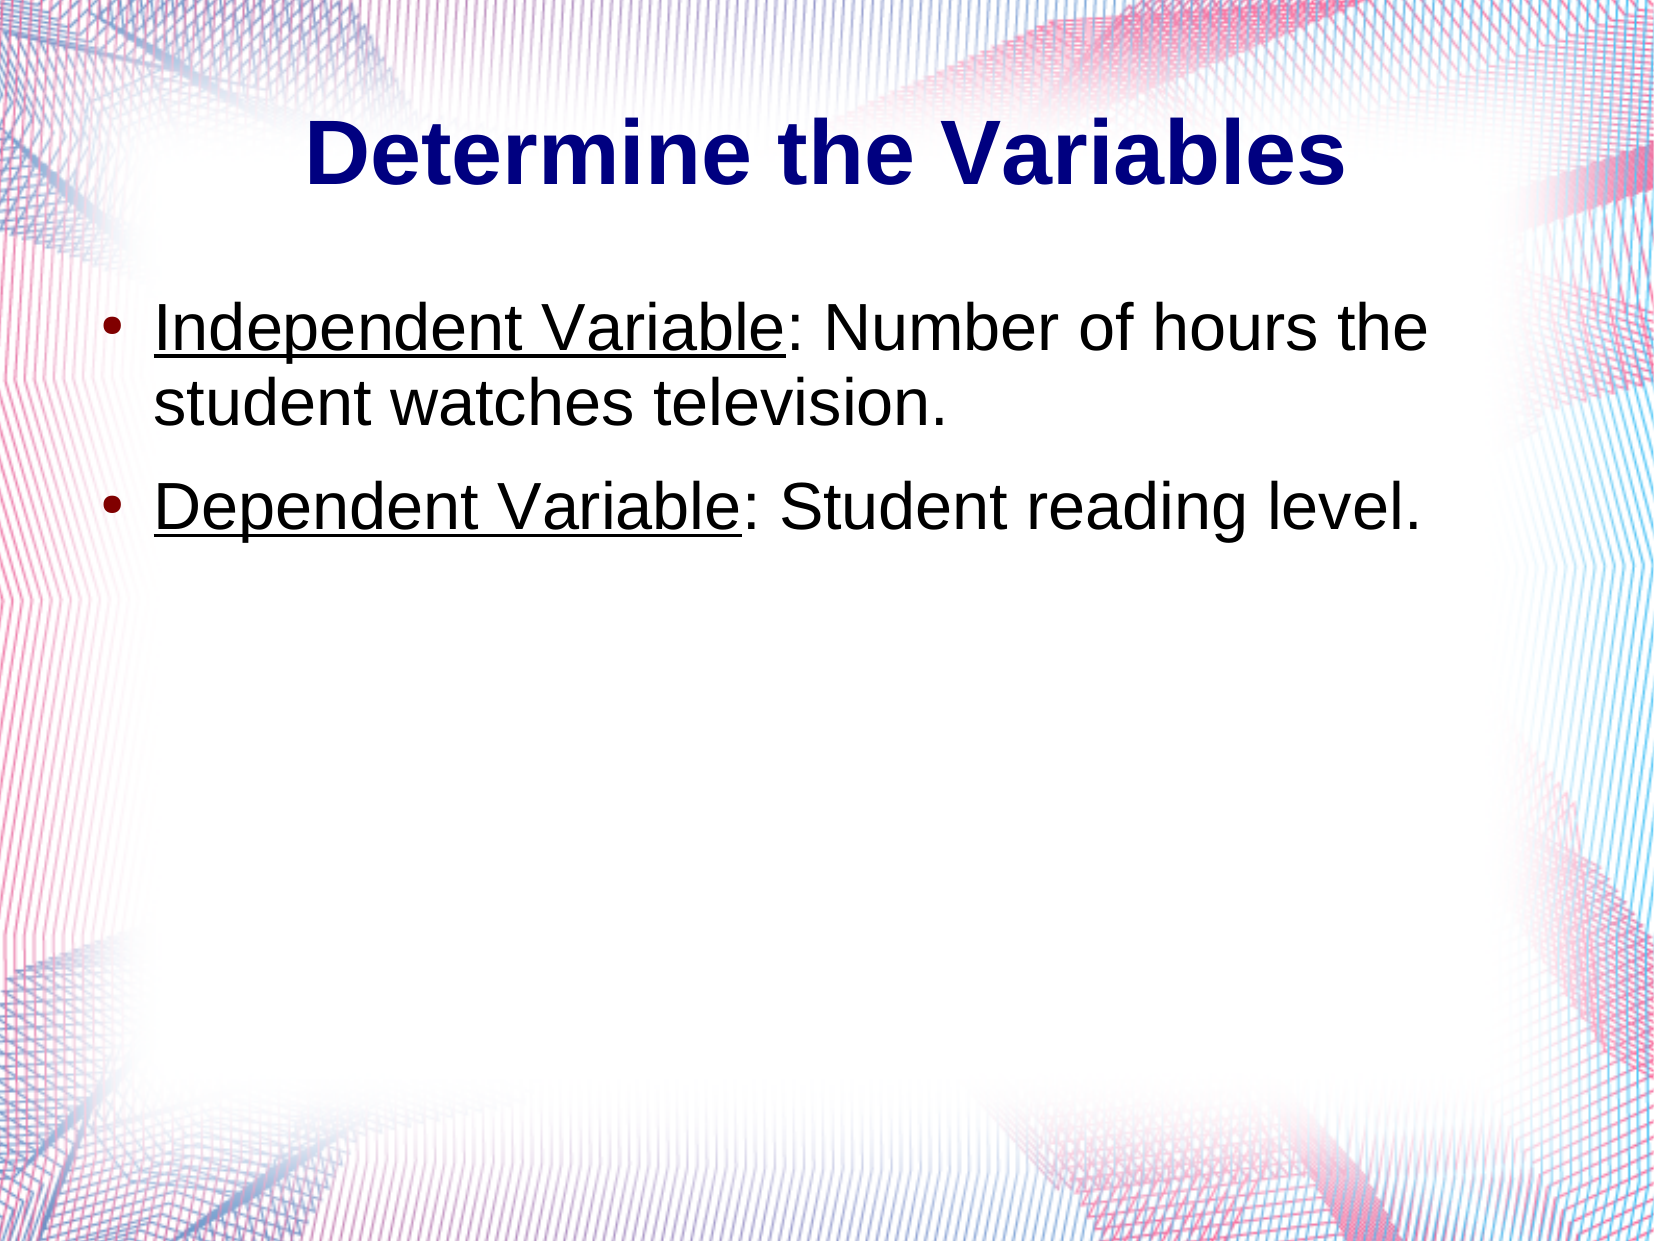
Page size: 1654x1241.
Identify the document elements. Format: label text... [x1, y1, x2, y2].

title Determine the Variables [82, 49, 1571, 257]
list Independent Variable: Number of hours the student watches television. Dependent Variable: Student reading level. [82, 290, 1571, 1109]
picture [0, 0, 1654, 1241]
